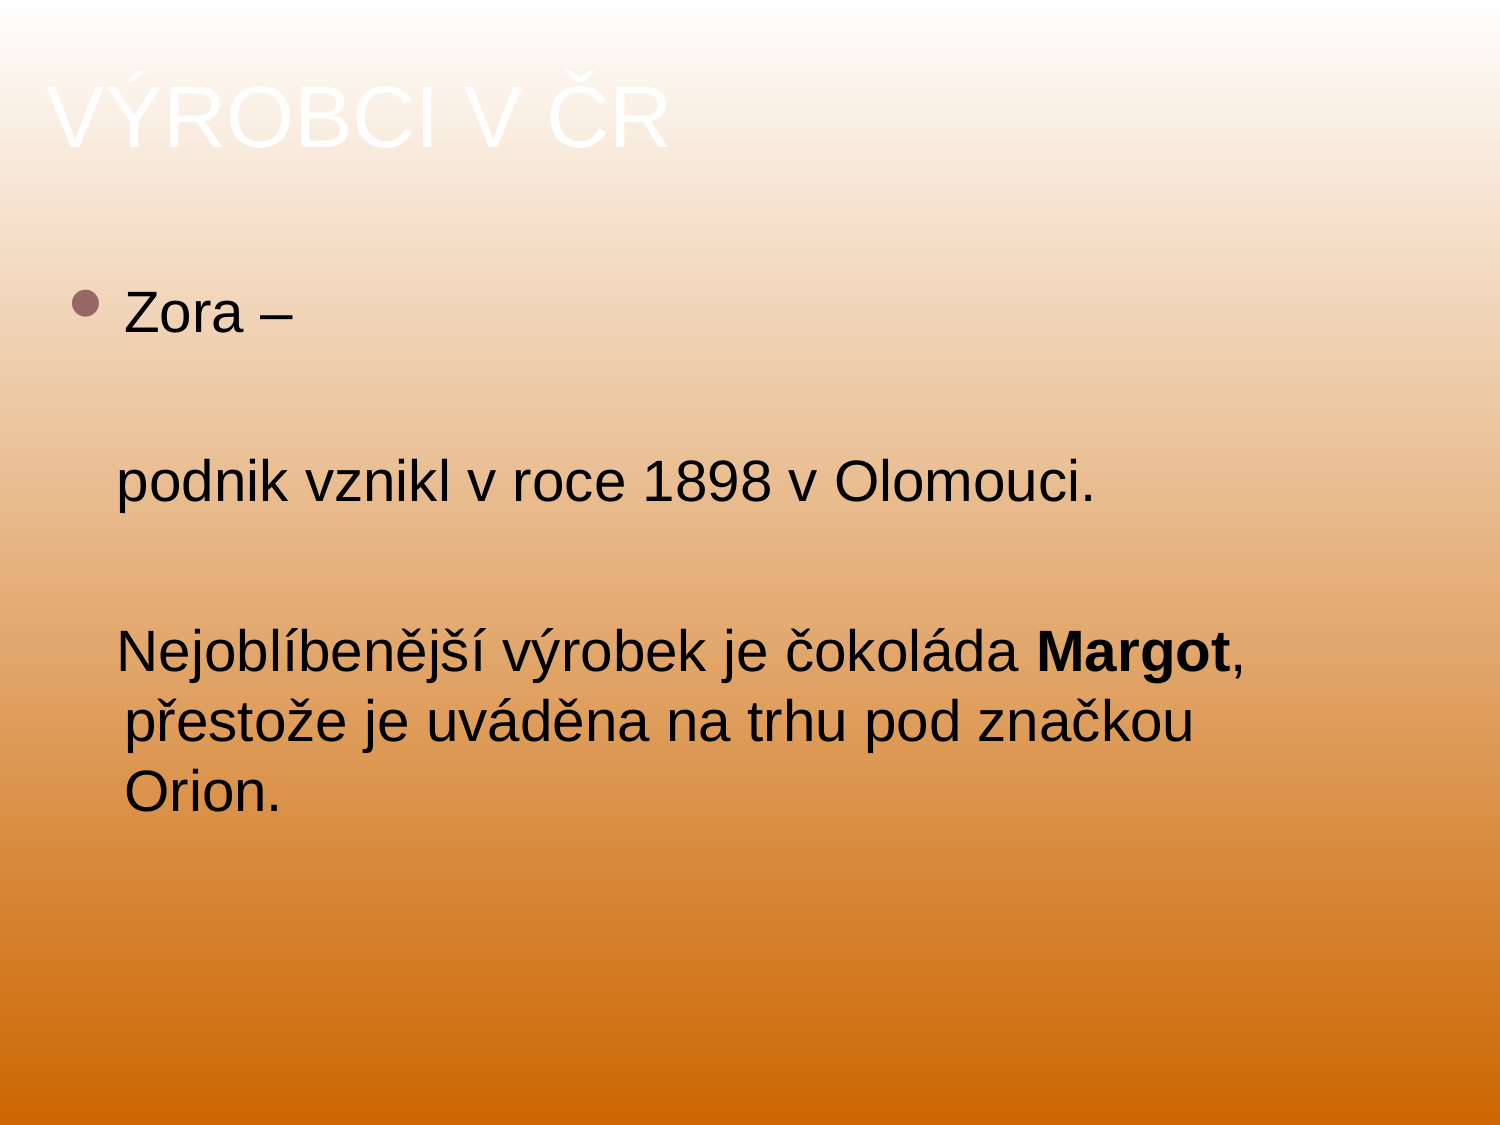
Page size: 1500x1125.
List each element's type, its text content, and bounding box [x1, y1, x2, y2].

title VÝROBCI V ČR [31, 37, 1347, 188]
list Zora – podnik vznikl v roce 1898 v Olomouci. Nejoblíbenější výrobek je čokoláda Margot, přestože je uváděna na trhu pod značkou Orion. [53, 267, 1354, 993]
